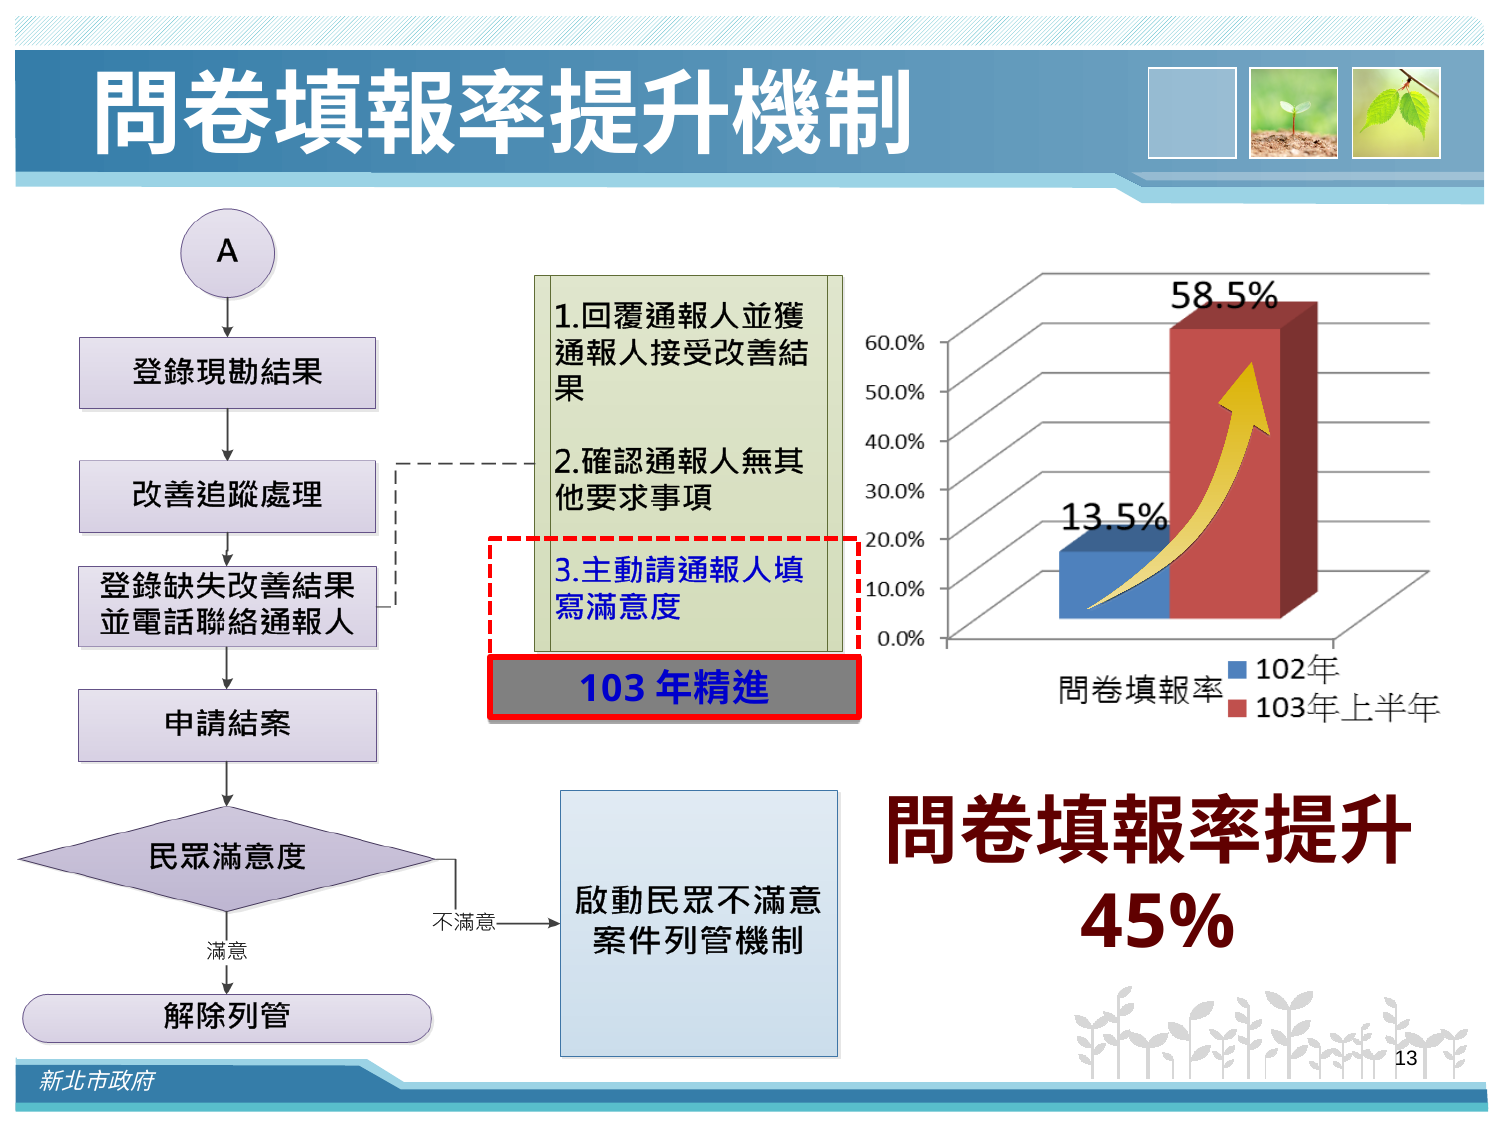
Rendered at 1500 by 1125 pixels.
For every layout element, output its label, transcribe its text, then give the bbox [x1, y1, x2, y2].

slide_number <編號> [1167, 1037, 1433, 1085]
text_box [1087, 361, 1270, 610]
picture [1353, 69, 1439, 157]
title 問卷填報率提升機制 [75, 39, 1138, 182]
picture [1251, 69, 1337, 157]
text_box 103年精進 [490, 656, 859, 717]
picture [858, 255, 1459, 728]
picture [17, 208, 845, 1059]
text_box 問卷填報率提升45% [824, 775, 1493, 971]
